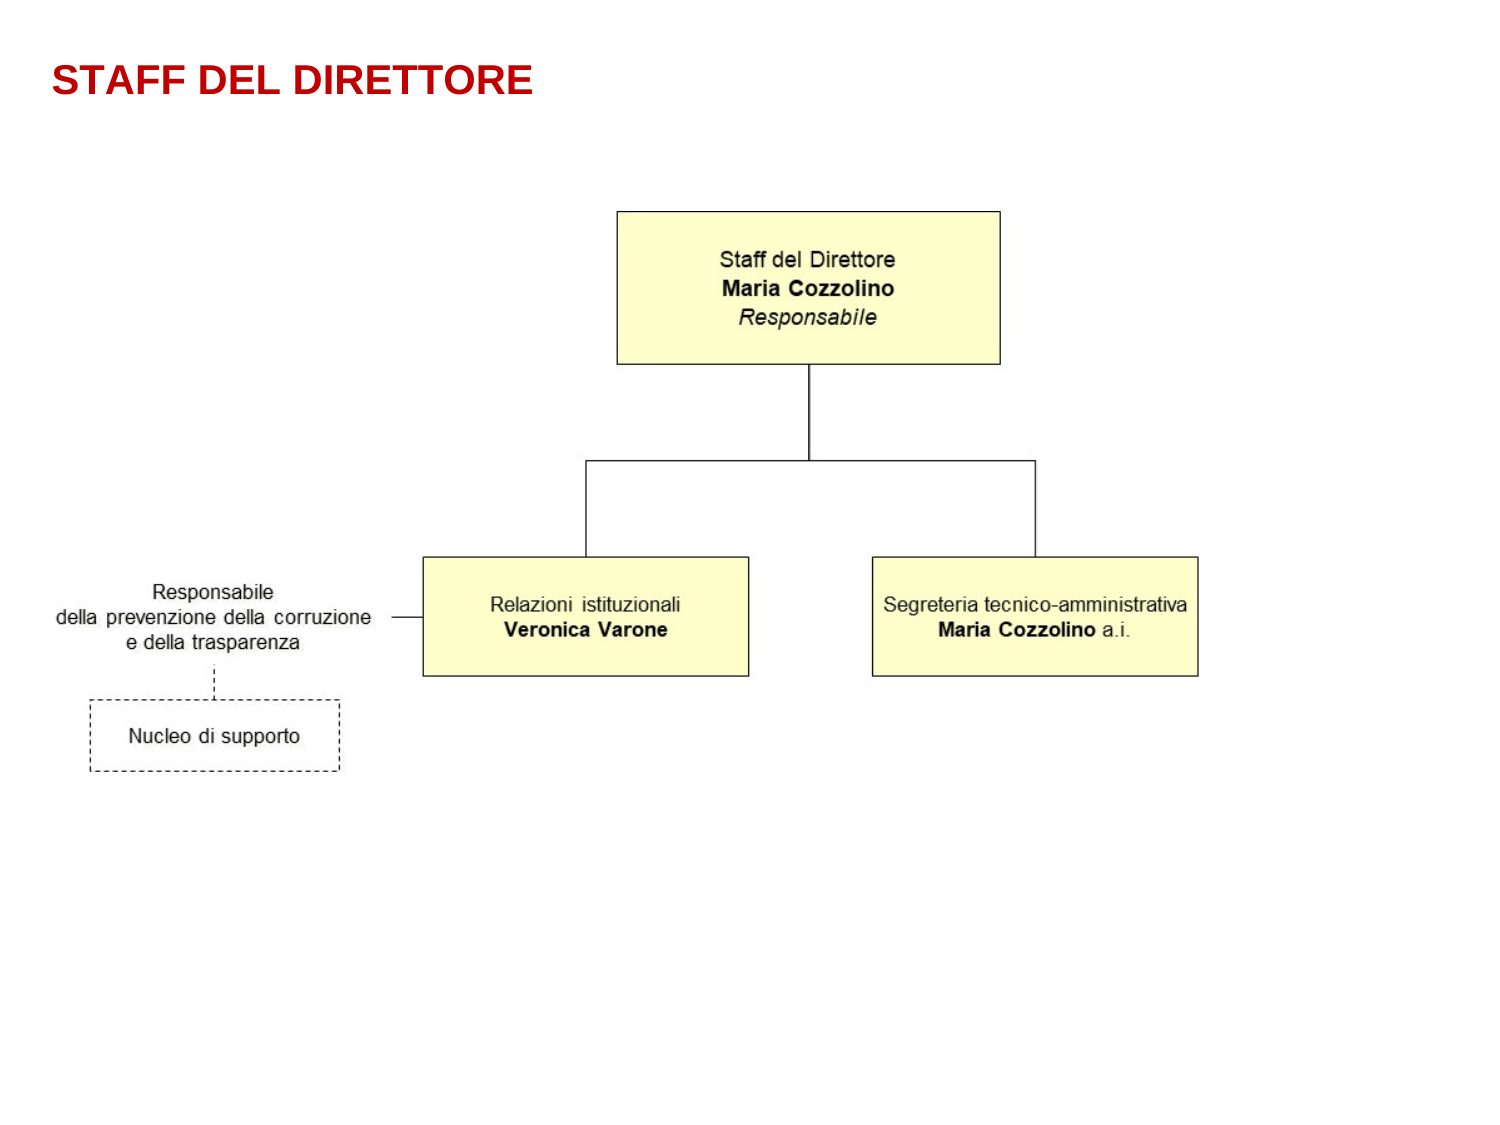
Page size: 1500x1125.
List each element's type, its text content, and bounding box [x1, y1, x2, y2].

picture [36, 211, 1200, 777]
text_box STAFF DEL DIRETTORE [36, 45, 1500, 128]
